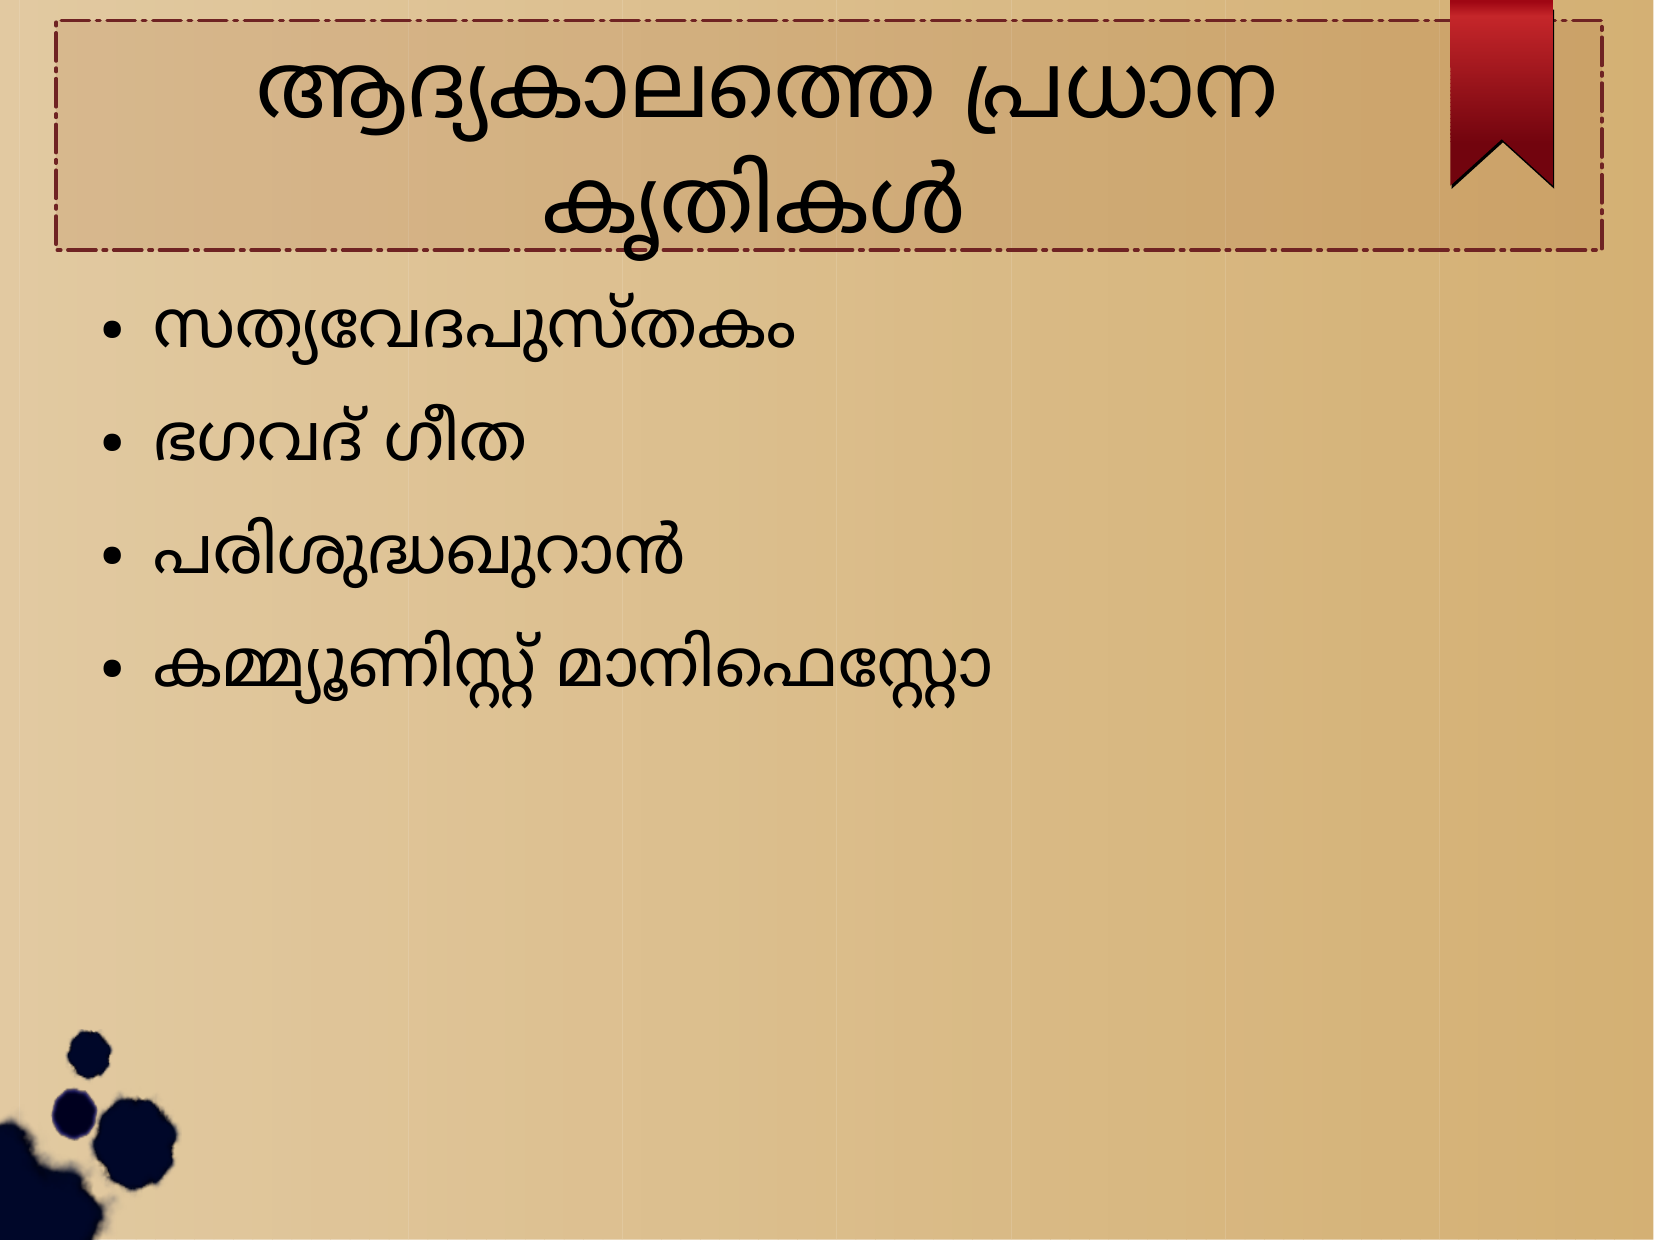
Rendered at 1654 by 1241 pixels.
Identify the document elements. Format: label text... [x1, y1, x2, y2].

list സത്യവേദപുസ്തകം ഭഗവദ് ഗീത പരിശുദ്ധഖുറാൻ കമ്മ്യൂണിസ്റ്റ് മാനിഫെസ്റ്റോ [82, 290, 1538, 1010]
title ആദ്യകാലത്തെ പ്രധാന കൃതികൾ [82, 49, 1453, 257]
